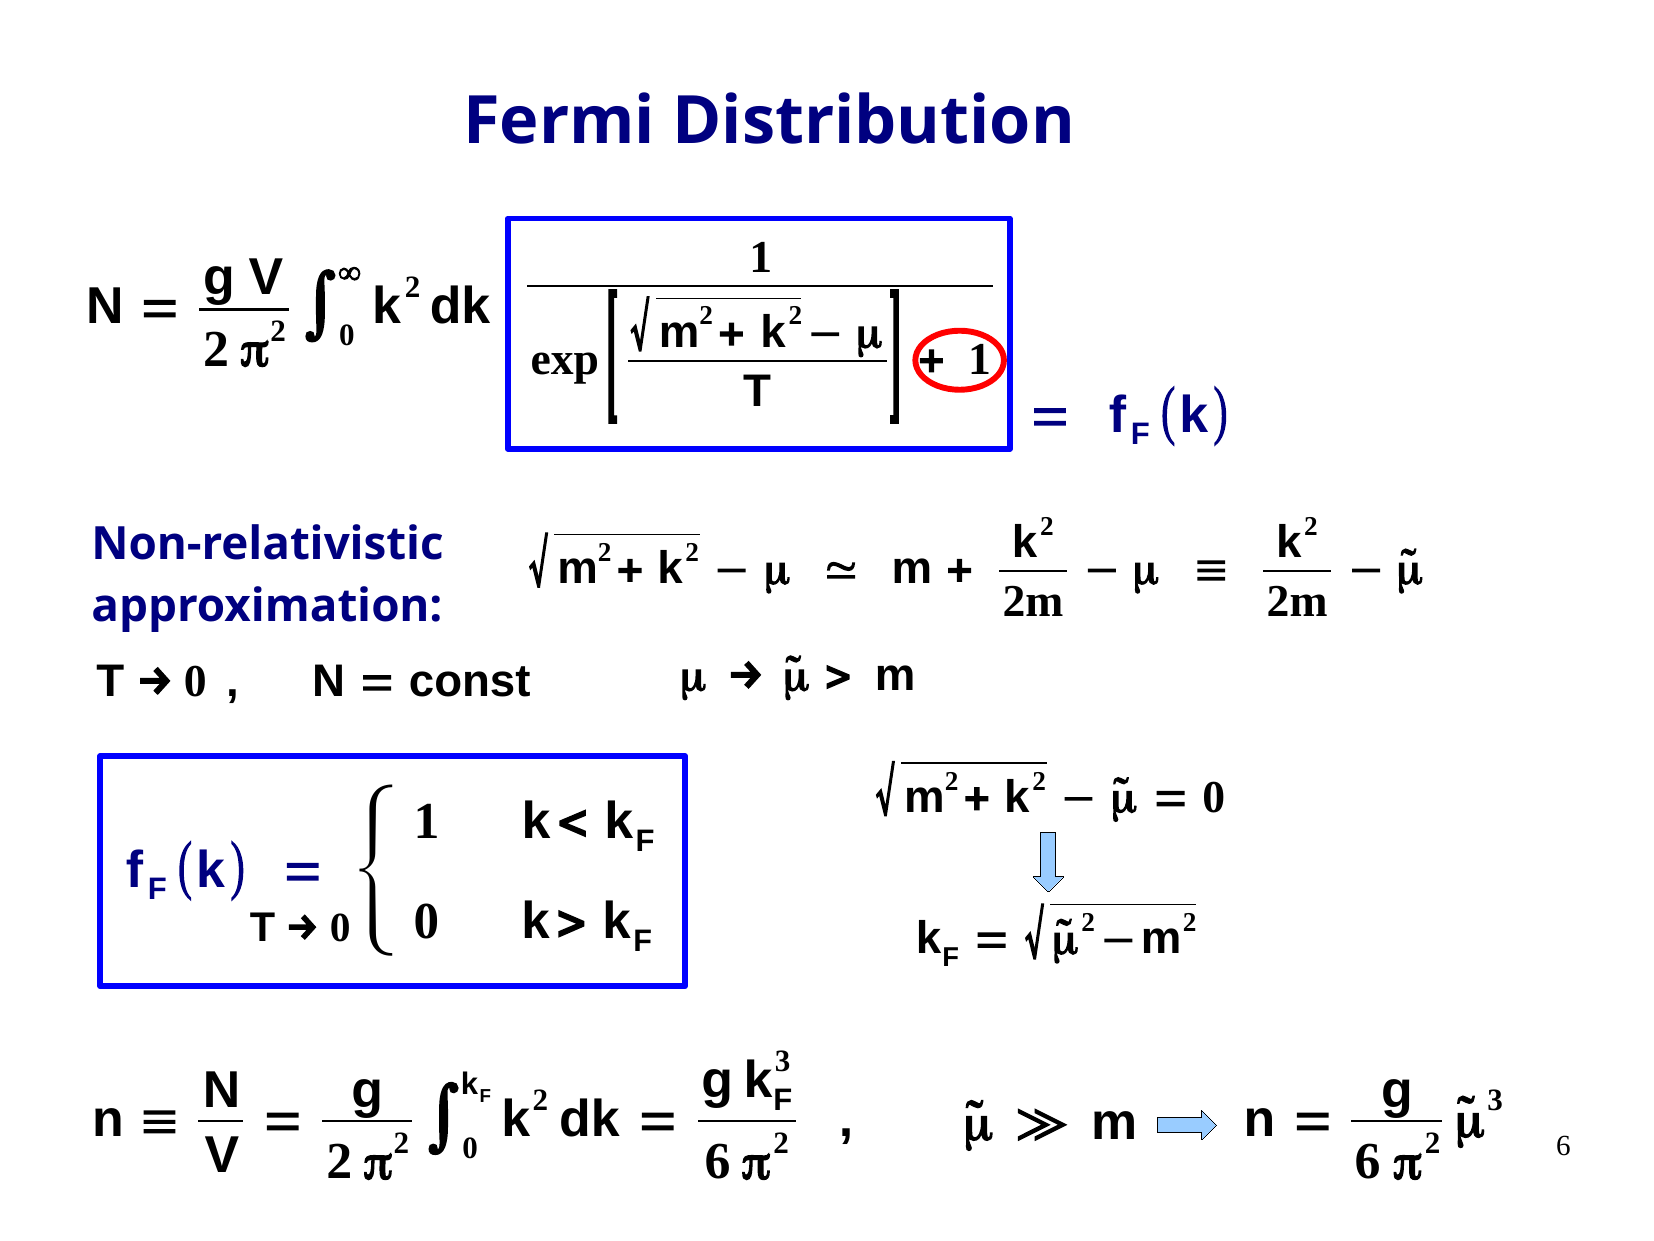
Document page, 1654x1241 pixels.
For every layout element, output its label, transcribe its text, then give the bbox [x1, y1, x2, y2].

chart [868, 760, 1233, 824]
chart [85, 1043, 1509, 1191]
title Fermi Distribution [76, 29, 1565, 207]
text_box Non-relativistic approximation: [76, 502, 520, 629]
chart [88, 654, 538, 707]
chart [79, 245, 498, 379]
chart [521, 510, 1430, 626]
chart [118, 769, 661, 961]
chart [519, 230, 1236, 453]
chart [919, 334, 1000, 386]
chart [673, 648, 922, 702]
text_box [1157, 1110, 1217, 1140]
chart [909, 902, 1203, 973]
text_box [1033, 832, 1064, 892]
